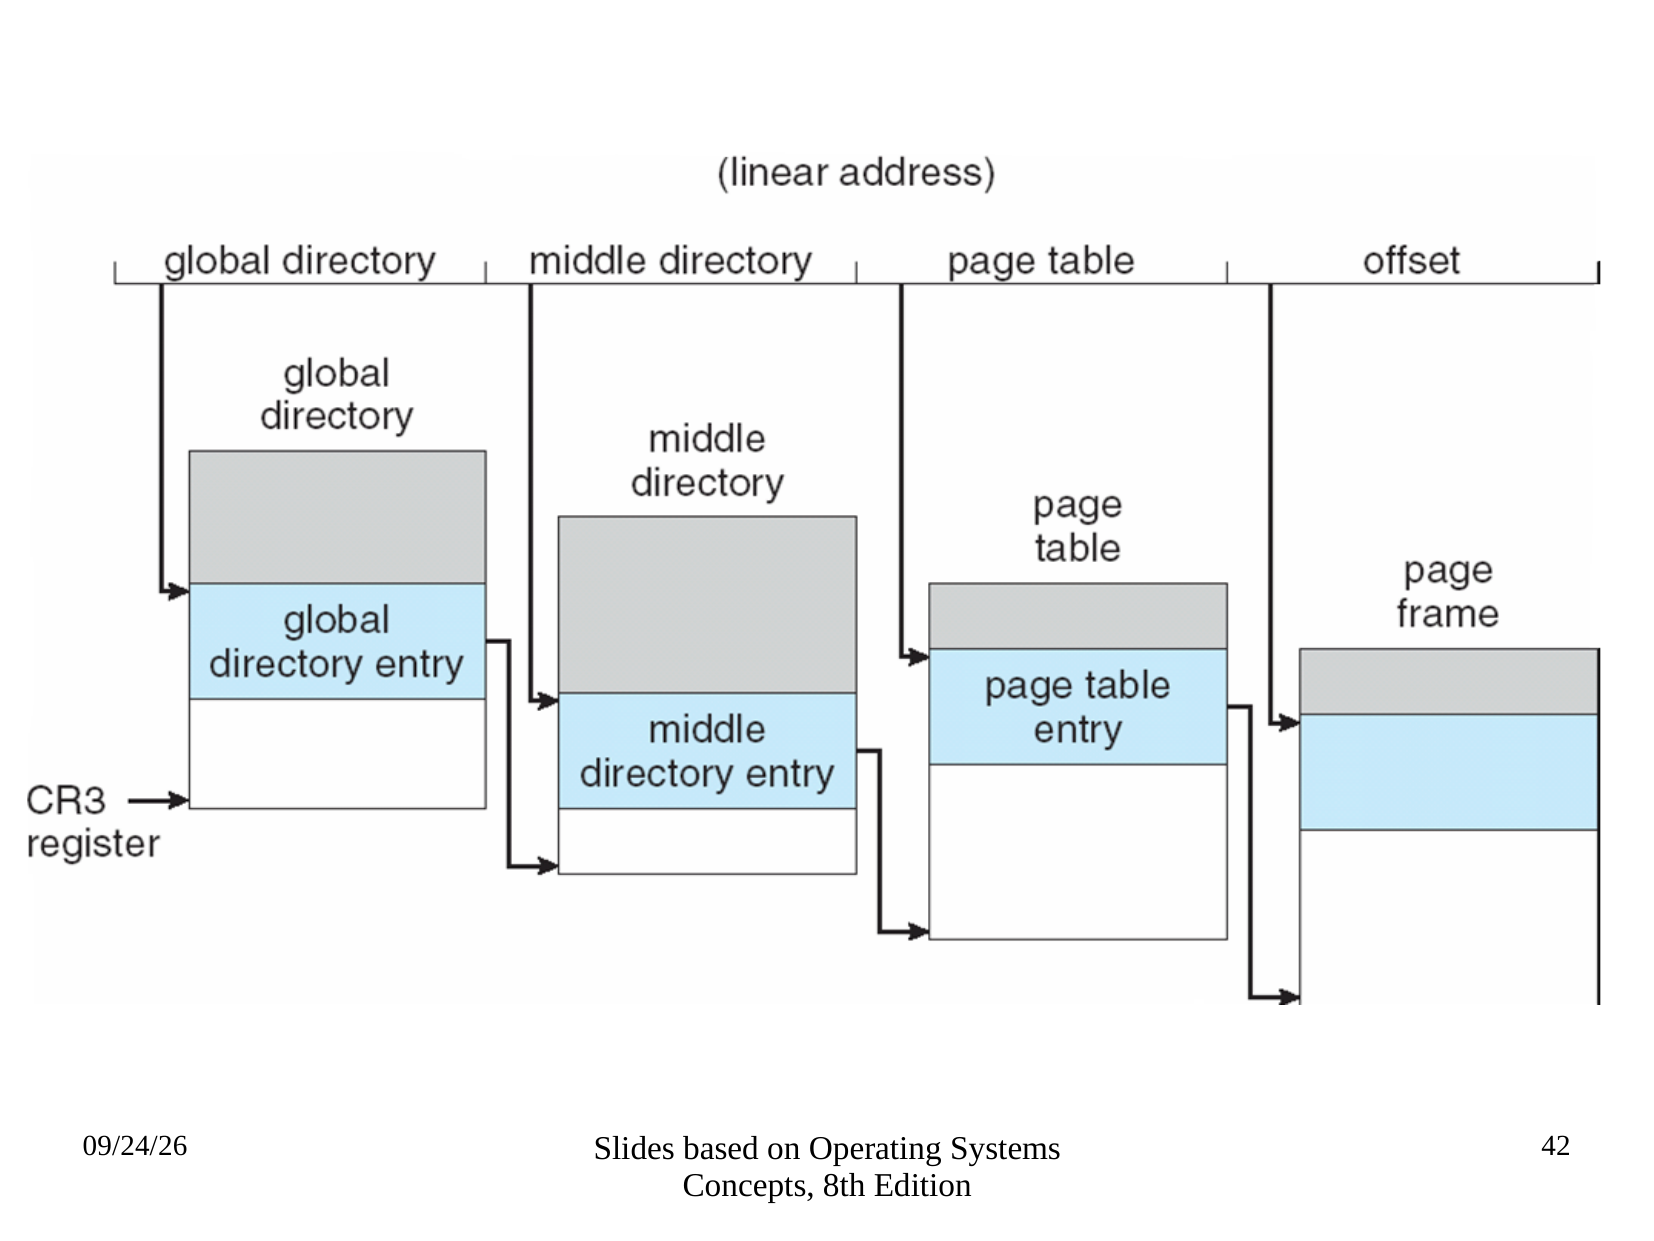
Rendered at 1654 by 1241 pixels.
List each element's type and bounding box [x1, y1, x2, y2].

picture [26, 149, 1602, 1006]
